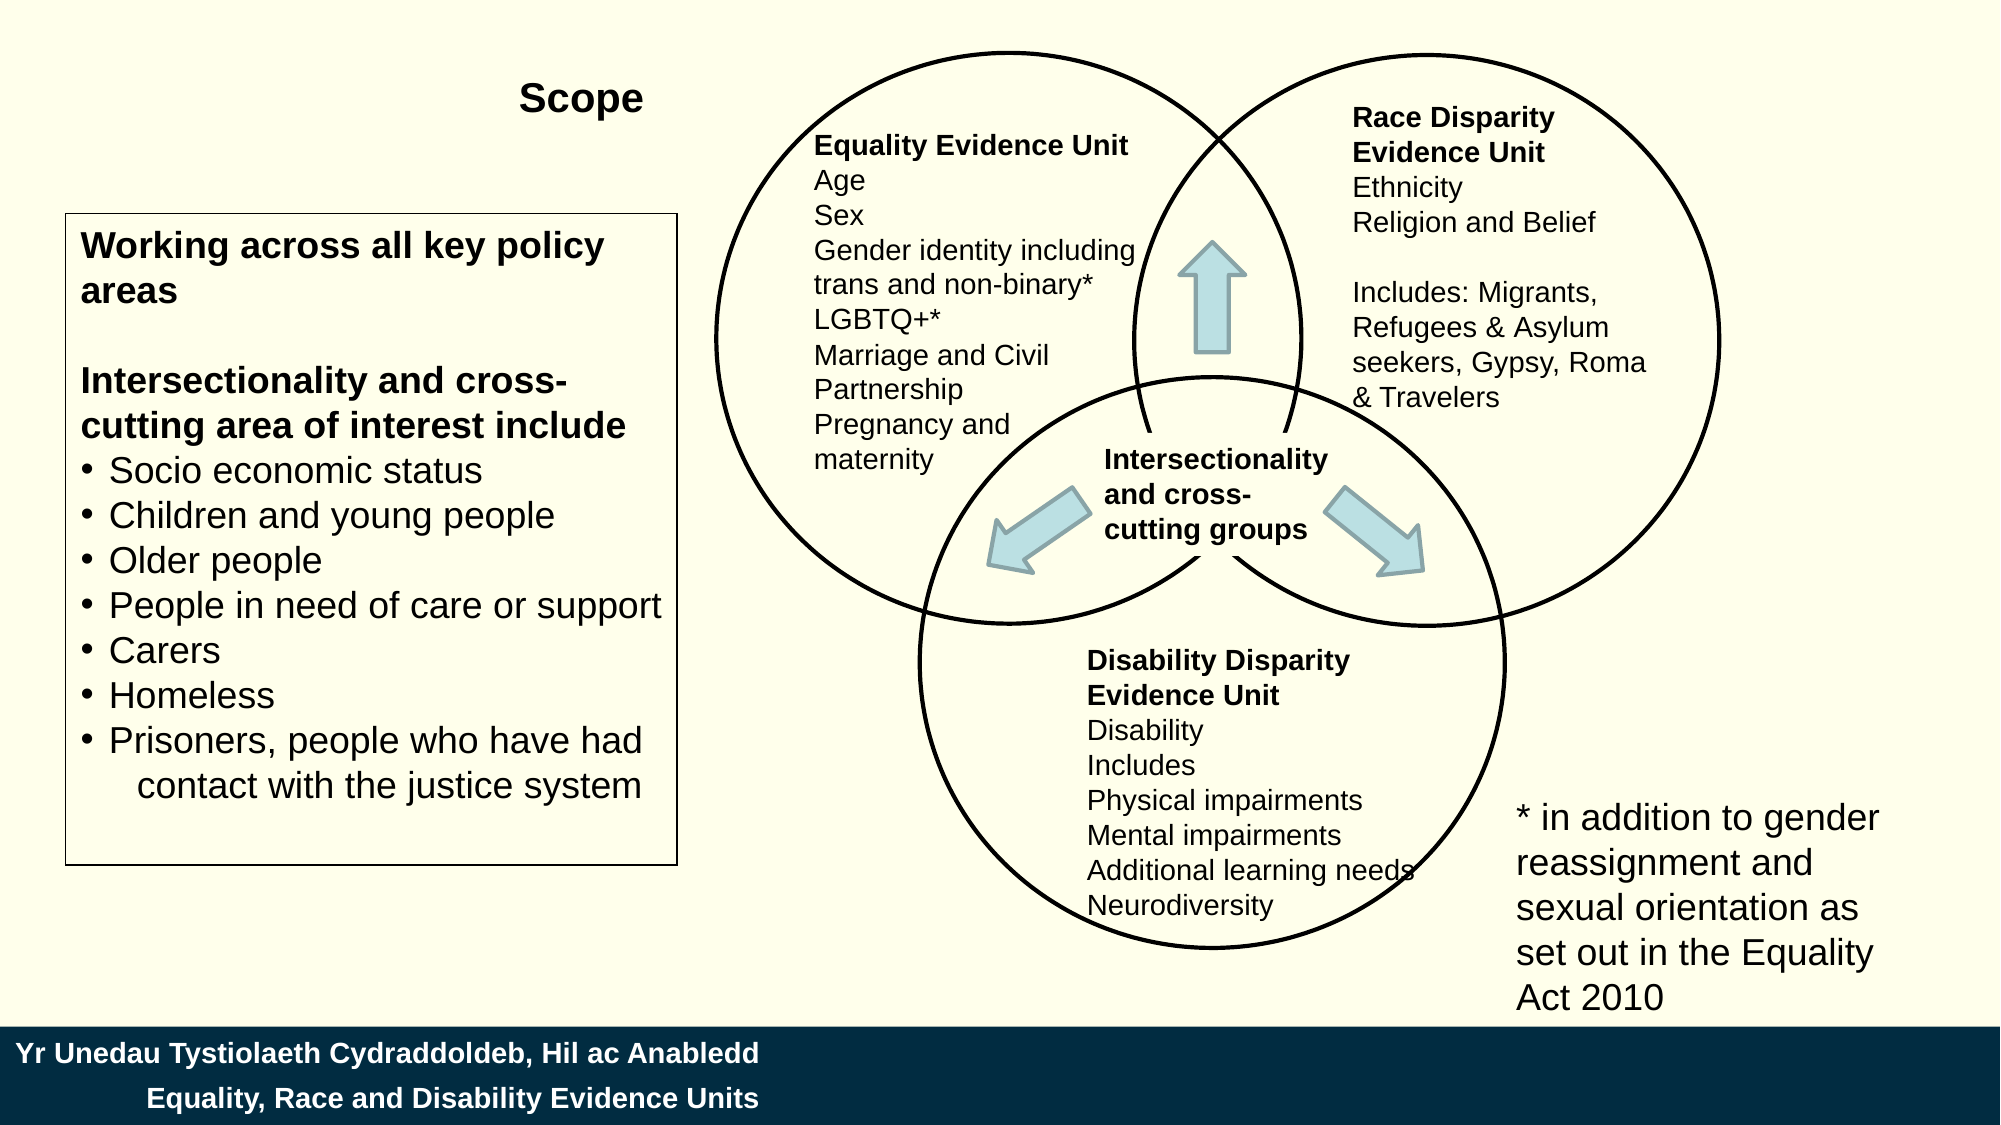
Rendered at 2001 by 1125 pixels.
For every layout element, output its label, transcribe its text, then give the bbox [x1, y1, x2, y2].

text_box Race Disparity Evidence Unit Ethnicity Religion and Belief Includes: Migrants, Refugees & Asylum seekers, Gypsy, Roma & Travelers [1337, 91, 1666, 414]
text_box Equality Evidence Unit Age Sex Gender identity including trans and non-binary* LGBTQ+* Marriage and Civil Partnership Pregnancy and maternity [963, 390, 1147, 519]
title Scope [485, 52, 678, 139]
text_box Equality Evidence Unit Age Sex Gender identity including trans and non-binary* LGBTQ+* Marriage and Civil Partnership Pregnancy and maternity [798, 118, 1154, 519]
text_box Intersectionality and cross-cutting groups [1089, 432, 1353, 556]
text_box Disability Disparity Evidence Unit Disability Includes Physical impairments Mental impairments Additional learning needs Neurodiversity [1071, 634, 1474, 922]
text_box Yr Unedau Tystiolaeth Cydraddoldeb, Hil ac Anabledd Equality, Race and Disability Evidence Units [0, 1026, 2000, 1125]
text_box [988, 487, 1091, 573]
text_box * in addition to gender reassignment and sexual orientation as set out in the Equality Act 2010 [1501, 785, 1935, 1002]
text_box Working across all key policy areas Intersectionality and cross-cutting area of interest include Socio economic status Children and young people Older people People in need of care or support Carers Homeless Prisoners, people who have had contact with the justice system [65, 213, 678, 865]
text_box [1324, 486, 1423, 576]
text_box [1179, 241, 1246, 353]
